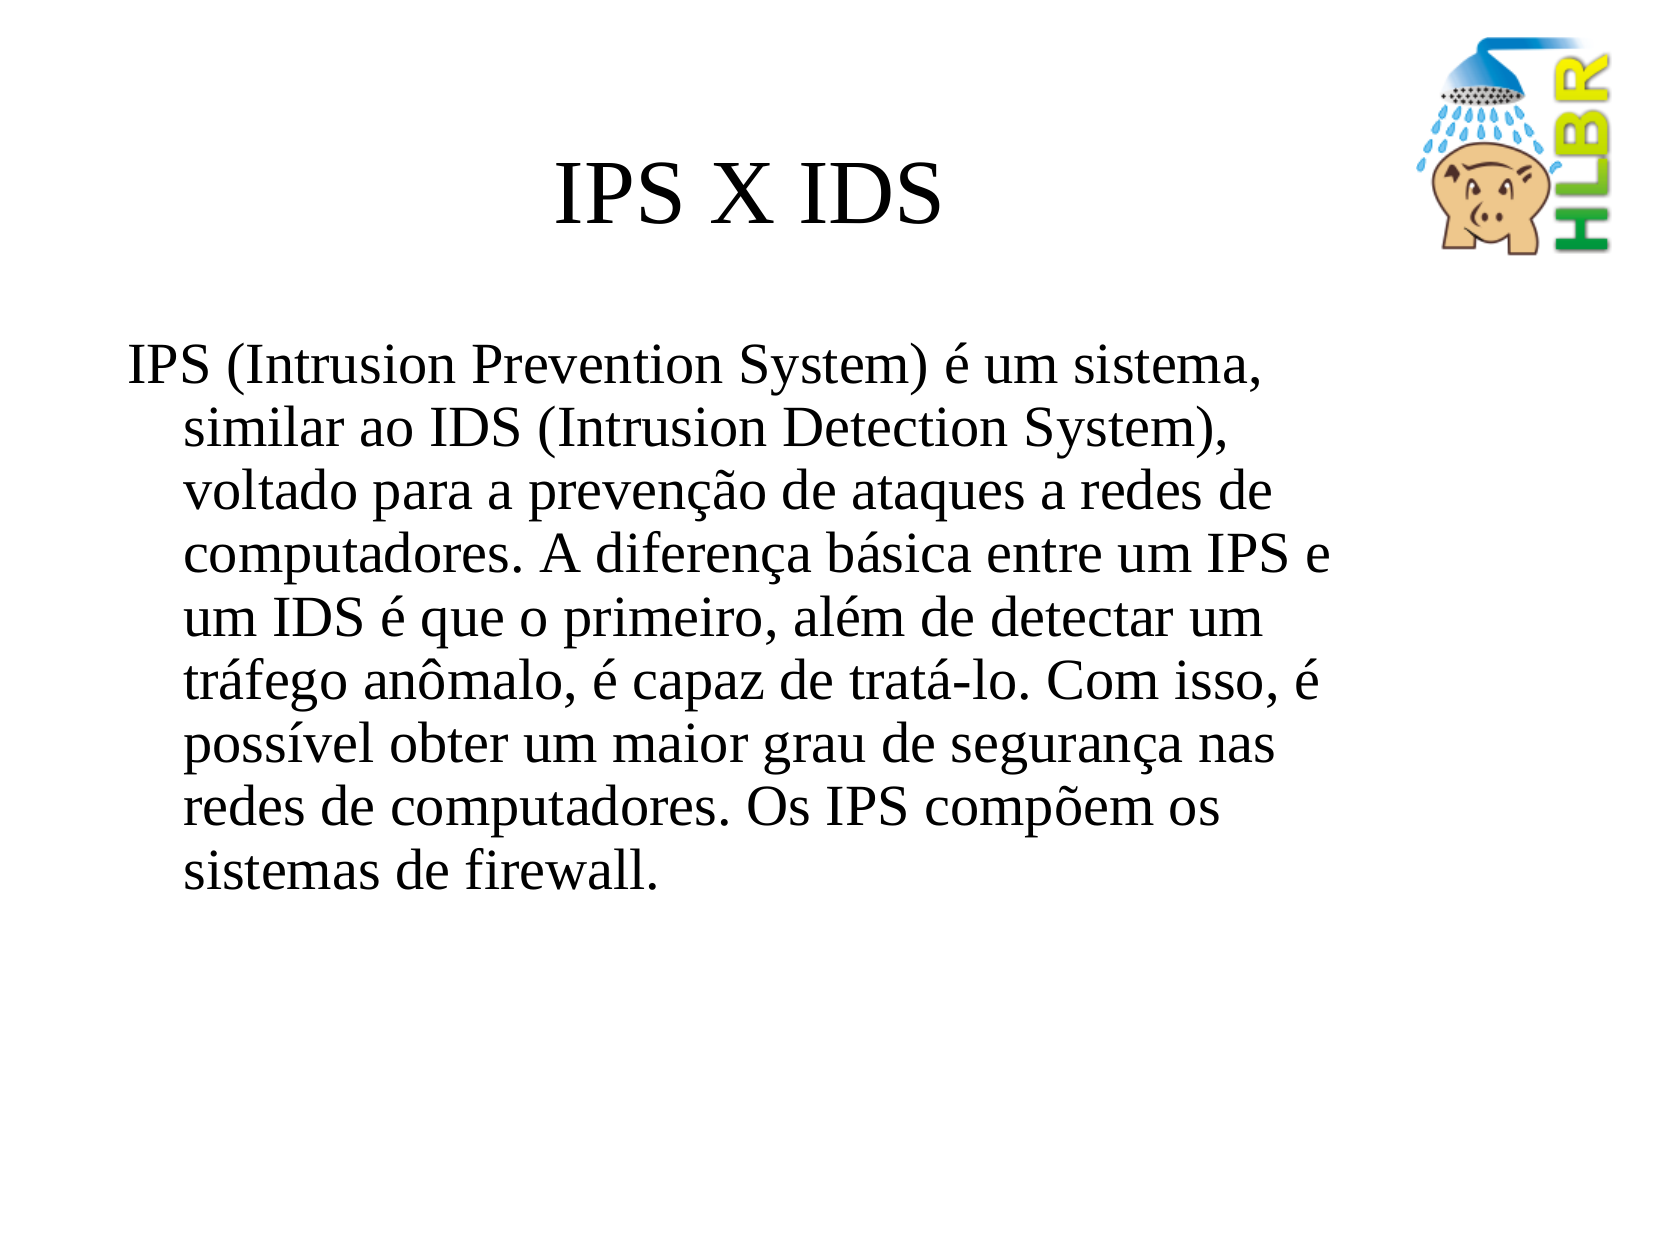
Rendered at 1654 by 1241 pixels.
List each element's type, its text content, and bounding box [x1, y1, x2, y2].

title IPS X IDS [112, 99, 1388, 288]
picture [1416, 37, 1612, 260]
list IPS (Intrusion Prevention System) é um sistema, similar ao IDS (Intrusion Detection System), voltado para a prevenção de ataques a redes de computadores. A diferença básica entre um IPS e um IDS é que o primeiro, além de detectar um tráfego anômalo, é capaz de tratá-lo. Com isso, é possível obter um maior grau de segurança nas redes de computadores. Os IPS compõem os sistemas de firewall. [112, 324, 1388, 1086]
